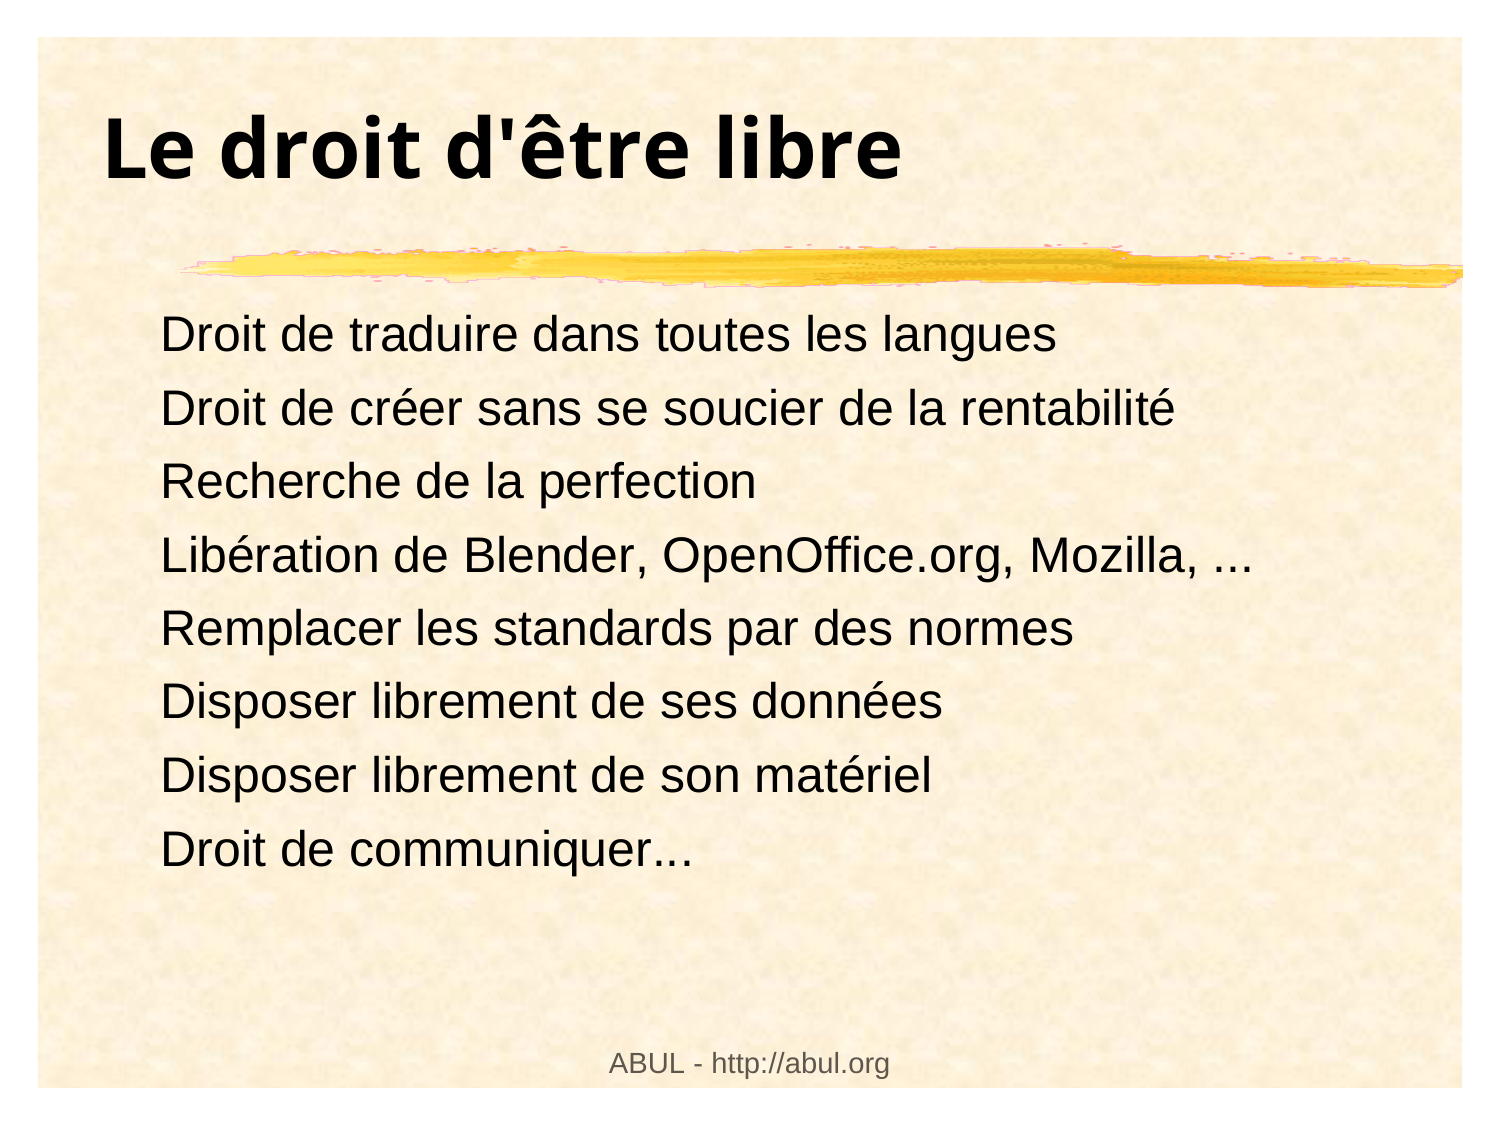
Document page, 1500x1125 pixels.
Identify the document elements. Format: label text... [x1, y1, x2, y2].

title Le droit d'être libre [101, 39, 1312, 253]
text_box Droit de traduire dans toutes les langues Droit de créer sans se soucier de la rentabilité Recherche de la perfection Libération de Blender, OpenOffice.org, Mozilla, ... Remplacer les standards par des normes Disposer librement de ses données Disposer librement de son matériel Droit de communiquer... [160, 306, 1372, 927]
picture [37, 37, 1463, 1088]
